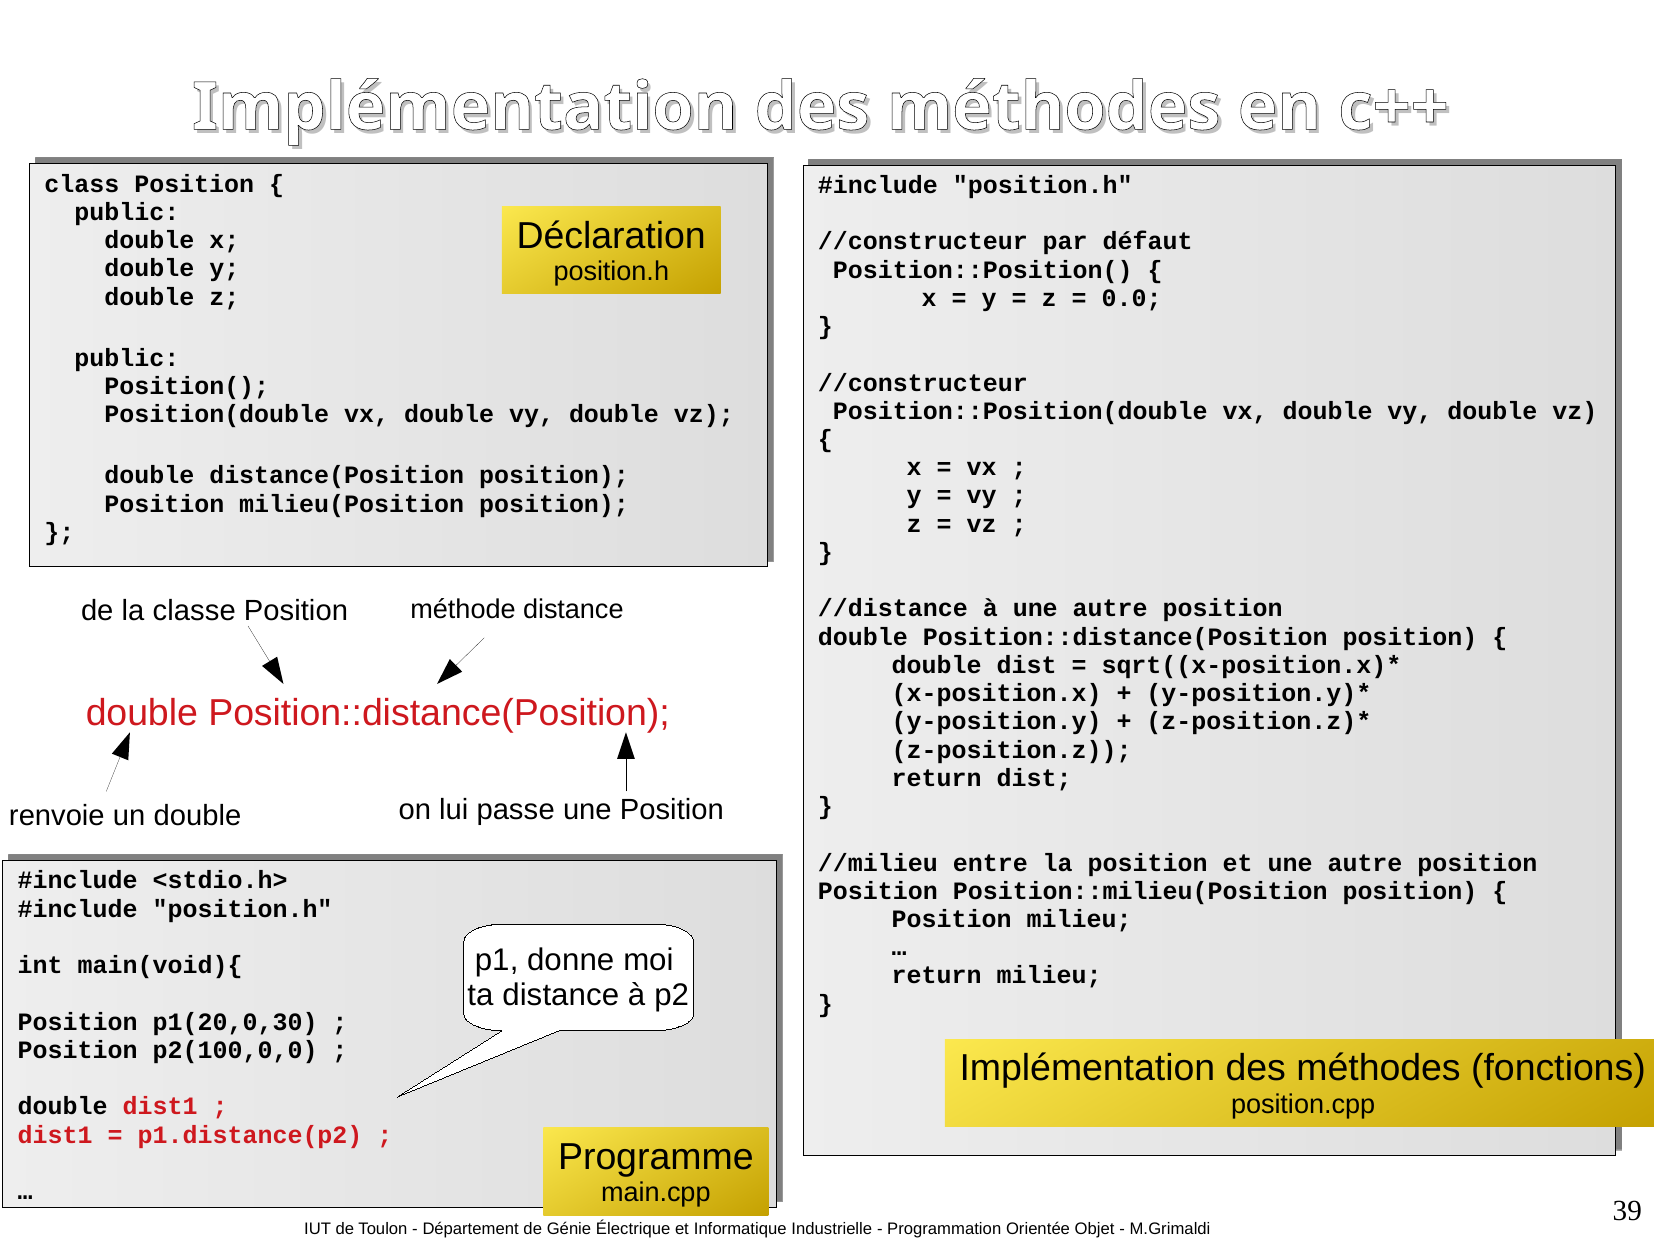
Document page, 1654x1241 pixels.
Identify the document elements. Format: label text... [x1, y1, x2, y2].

title Implémentation des méthodes en c++ [76, 0, 1565, 208]
text_box renvoie un double [0, 791, 321, 849]
text_box #include <stdio.h> #include "position.h" int main(void){ Position p1(20,0,30) ; Position p2(100,0,0) ; double dist1 ; dist1 = p1.distance(p2) ; … [2, 860, 777, 1208]
text_box Implémentation des méthodes (fonctions) position.cpp [944, 1039, 1654, 1127]
text_box p1, donne moi ta distance à p2 [397, 924, 694, 1098]
text_box méthode distance [438, 586, 721, 644]
text_box double Position::distance(Position); [0, 683, 768, 733]
text_box de la classe Position [66, 586, 438, 644]
text_box class Position { public: double x; double y; double z; public: Position(); Position(double vx, double vy, double vz); double distance(Position position); Position milieu(Position position); }; [29, 163, 768, 567]
text_box Programme main.cpp [543, 1127, 769, 1216]
text_box on lui passe une Position [383, 785, 745, 843]
text_box Déclaration position.h [501, 206, 721, 294]
text_box #include "position.h" //constructeur par défaut Position::Position() { x = y = z = 0.0; } //constructeur Position::Position(double vx, double vy, double vz) { x = vx ; y = vy ; z = vz ; } //distance à une autre position double Position::distance(Position position) { double dist = sqrt((x-position.x)* (x-position.x) + (y-position.y)* (y-position.y) + (z-position.z)* (z-position.z)); return dist; } //milieu entre la position et une autre position Position Position::milieu(Position position) { Position milieu; … return milieu; } [803, 165, 1616, 1156]
